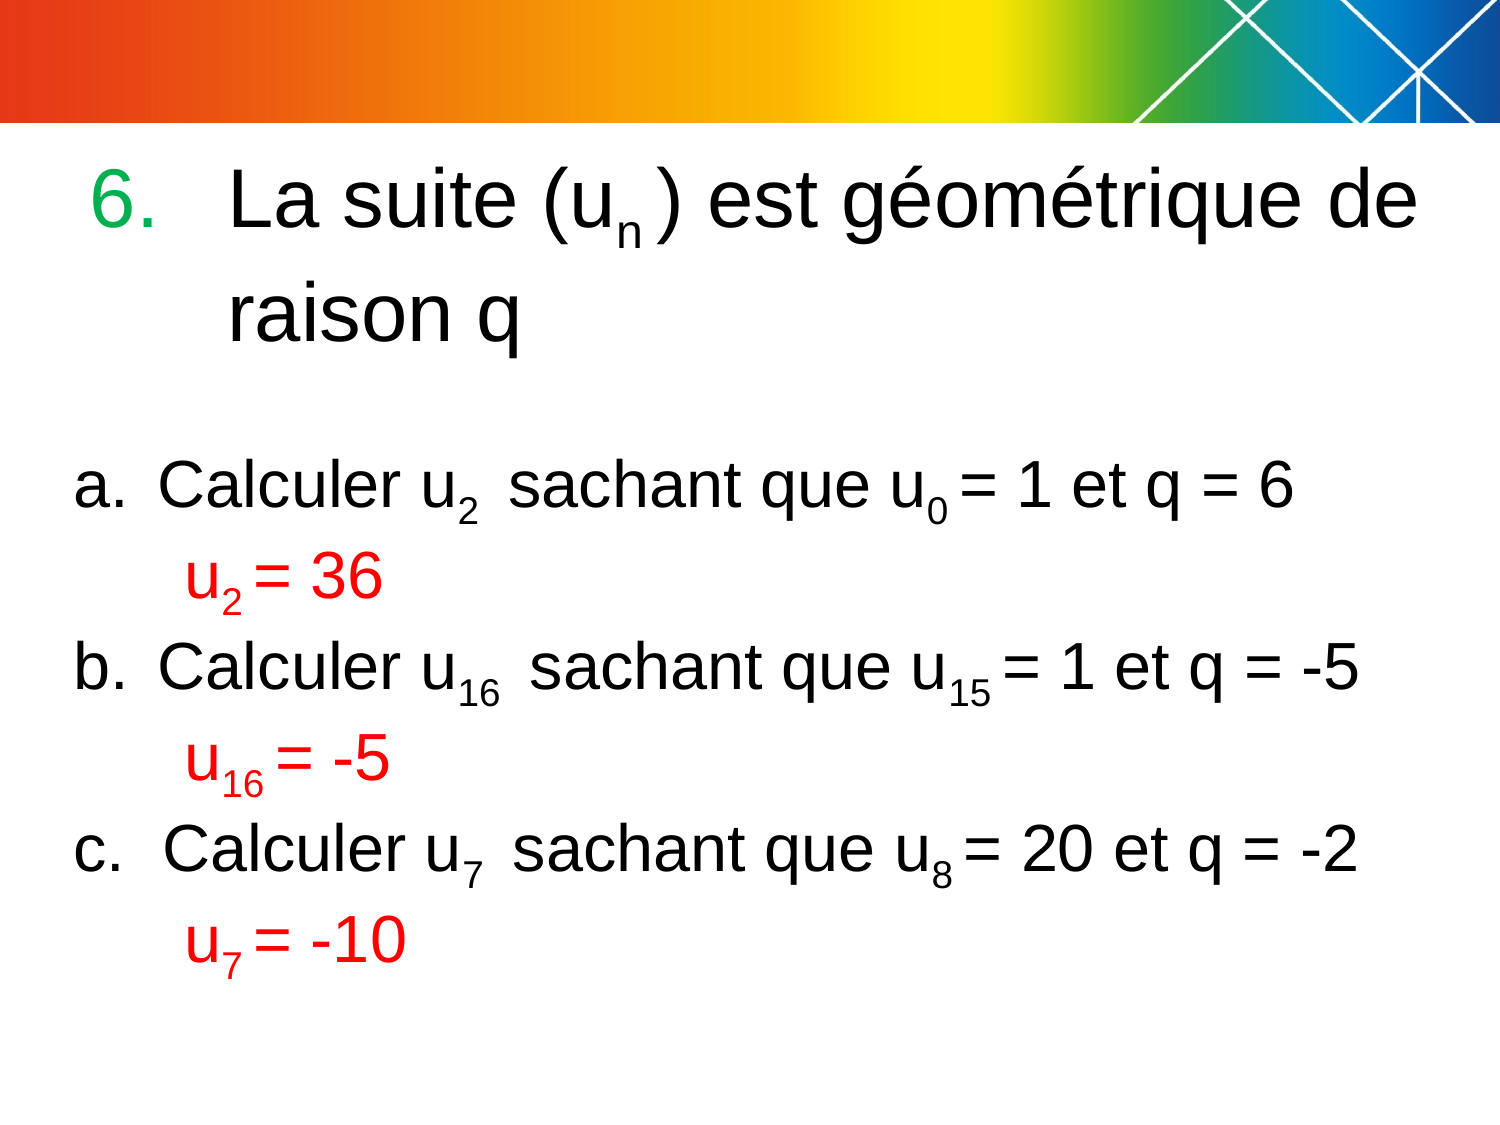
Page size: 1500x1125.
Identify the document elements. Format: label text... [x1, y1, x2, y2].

text_box La suite (un ) est géométrique de raison q [75, 164, 1500, 339]
picture [0, 0, 1359, 123]
text_box Calculer u2 sachant que u0 = 1 et q = 6 u2 = 36 Calculer u16 sachant que u15 = 1 et q = -5 u16 = -5 c. Calculer u7 sachant que u8 = 20 et q = -2 u7 = -10 [58, 433, 1442, 1075]
picture [1340, 0, 1500, 123]
